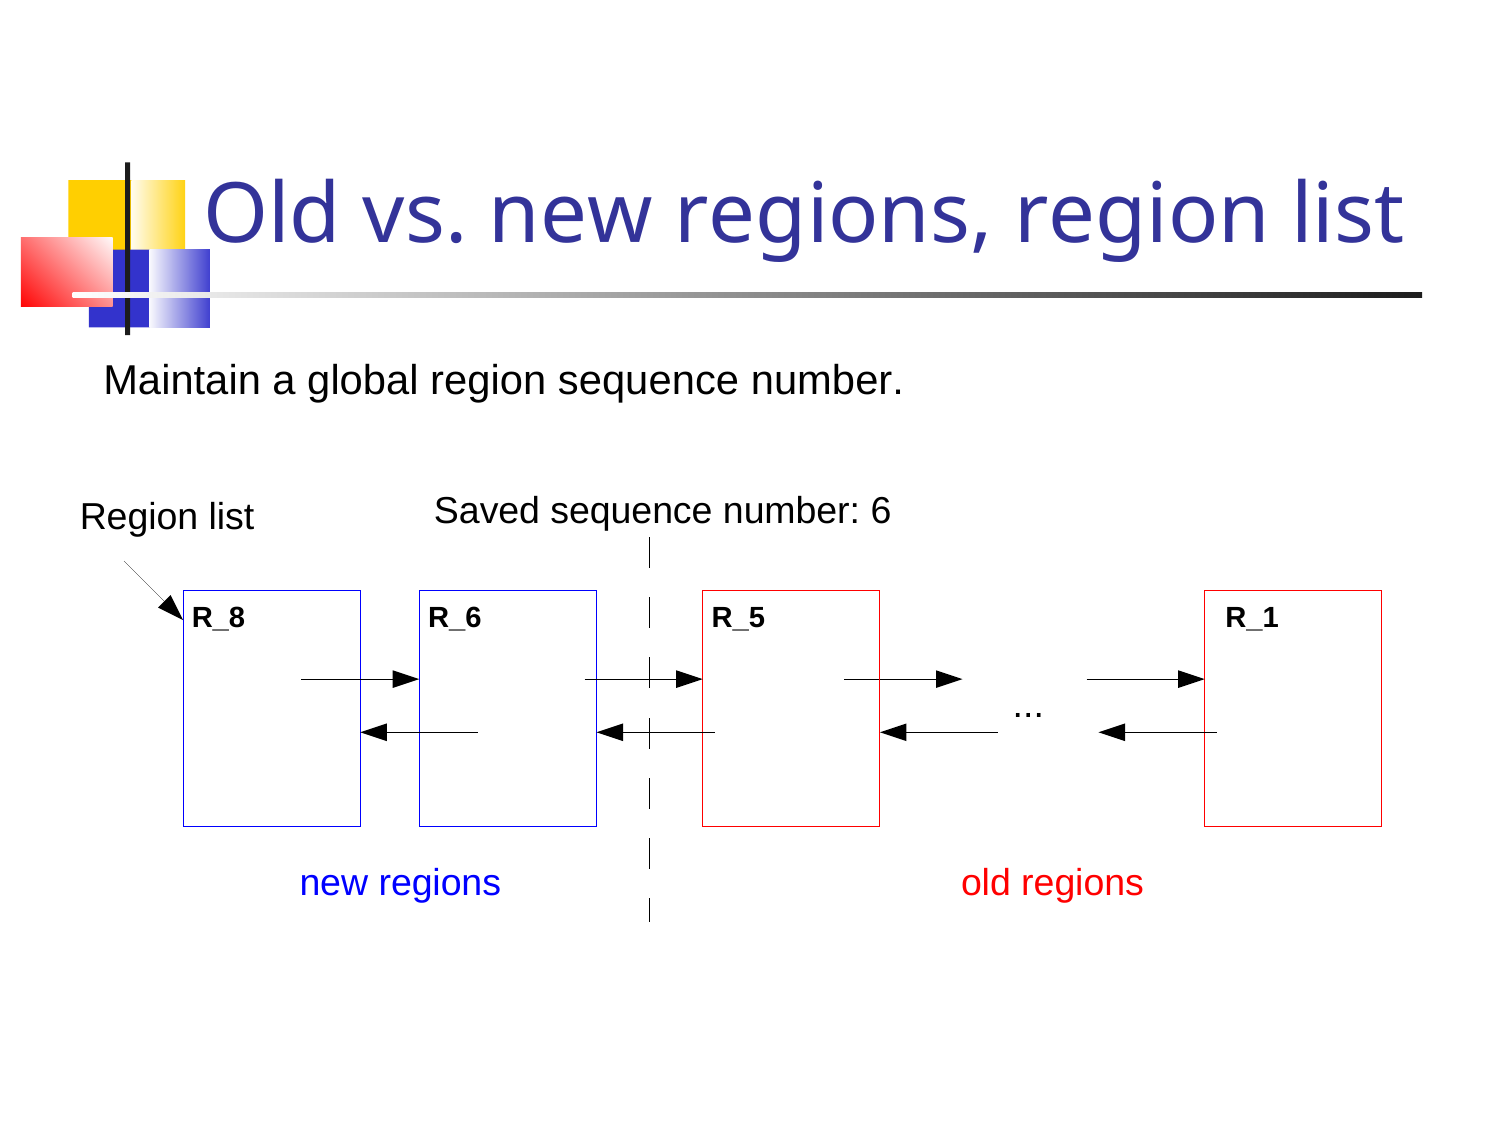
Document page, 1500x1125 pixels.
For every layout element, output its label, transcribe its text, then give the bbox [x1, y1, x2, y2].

text_box R_8 [177, 590, 261, 641]
text_box old regions [946, 850, 1159, 911]
title Old vs. new regions, region list [188, 29, 1467, 275]
text_box ... [998, 672, 1060, 733]
list Maintain a global region sequence number. [88, 348, 1365, 449]
text_box Region list [64, 484, 270, 545]
text_box R_1 [1210, 590, 1294, 641]
text_box new regions [284, 850, 516, 911]
text_box R_6 [413, 590, 497, 641]
text_box R_5 [696, 590, 781, 641]
text_box Saved sequence number: 6 [419, 478, 907, 539]
